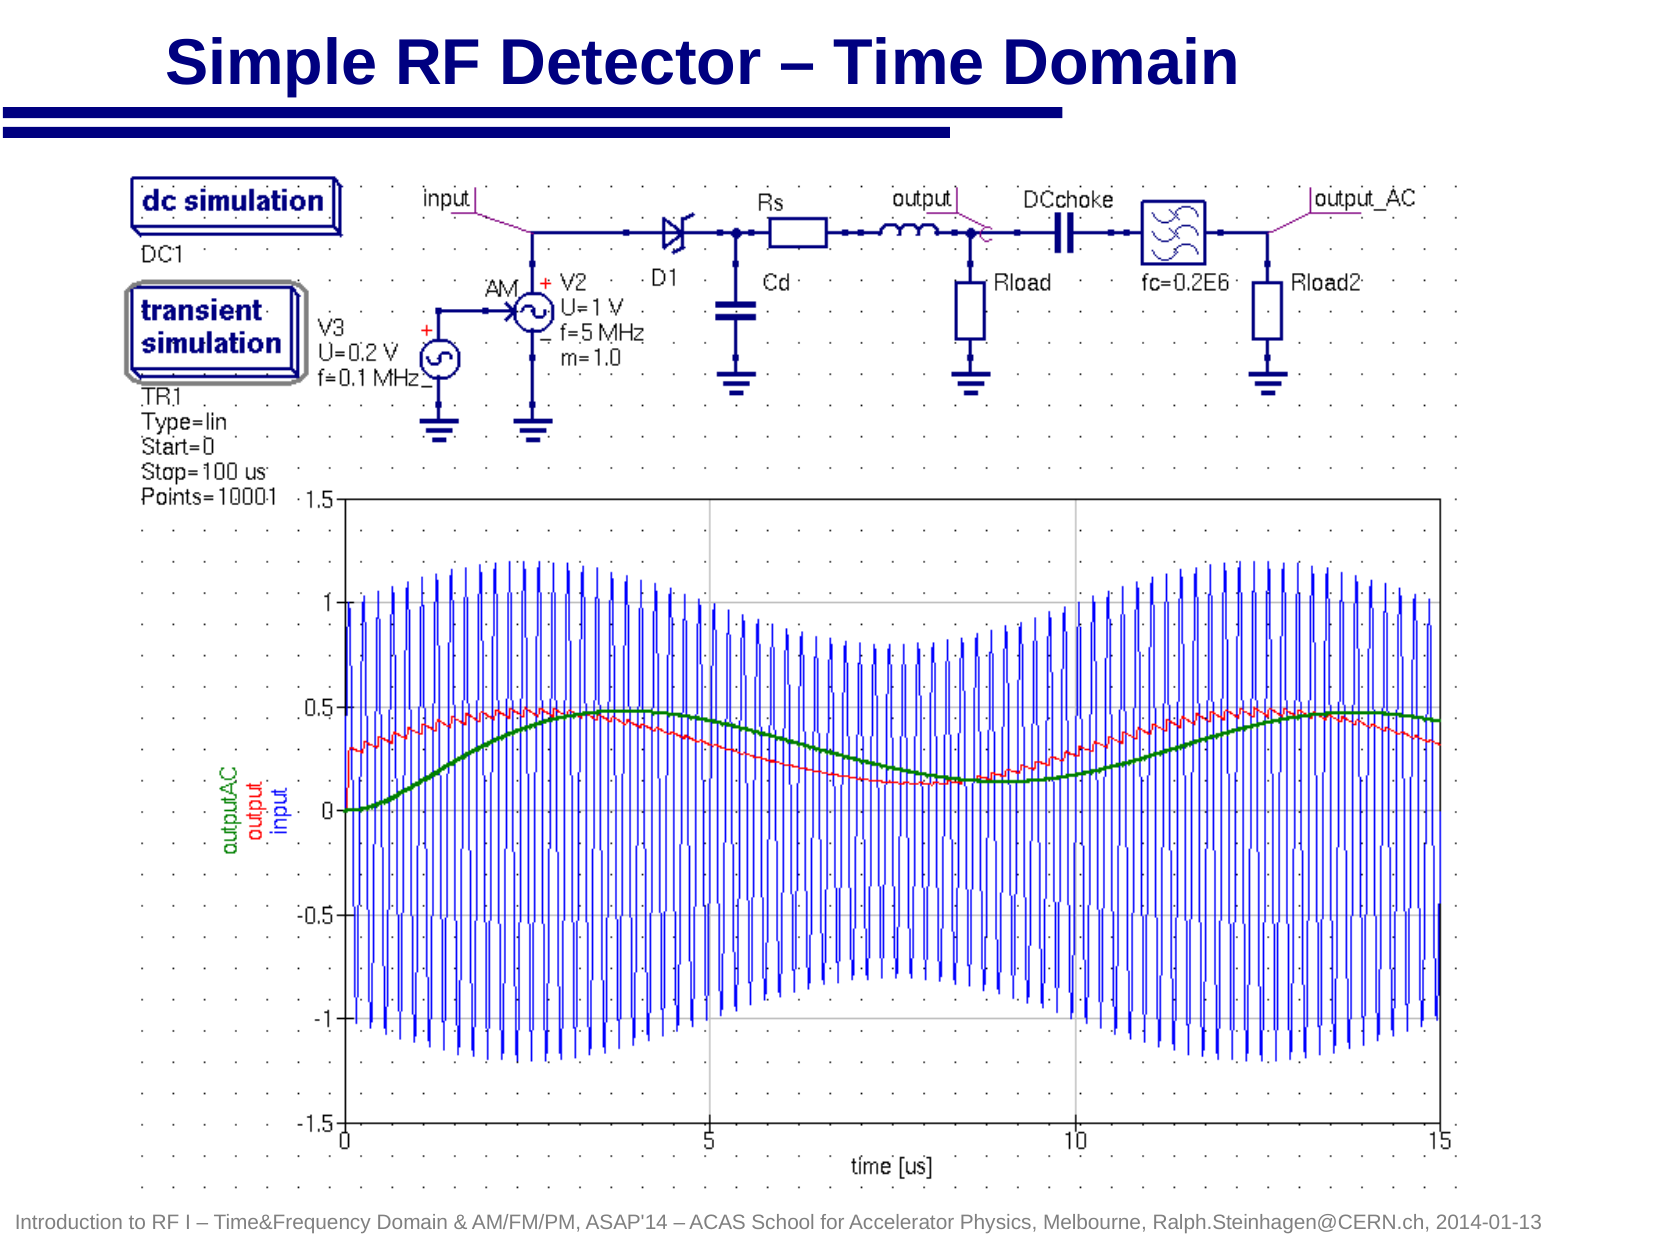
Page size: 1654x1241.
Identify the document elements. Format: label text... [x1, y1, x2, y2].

picture [115, 161, 1471, 1190]
title Simple RF Detector – Time Domain [165, 0, 1563, 124]
